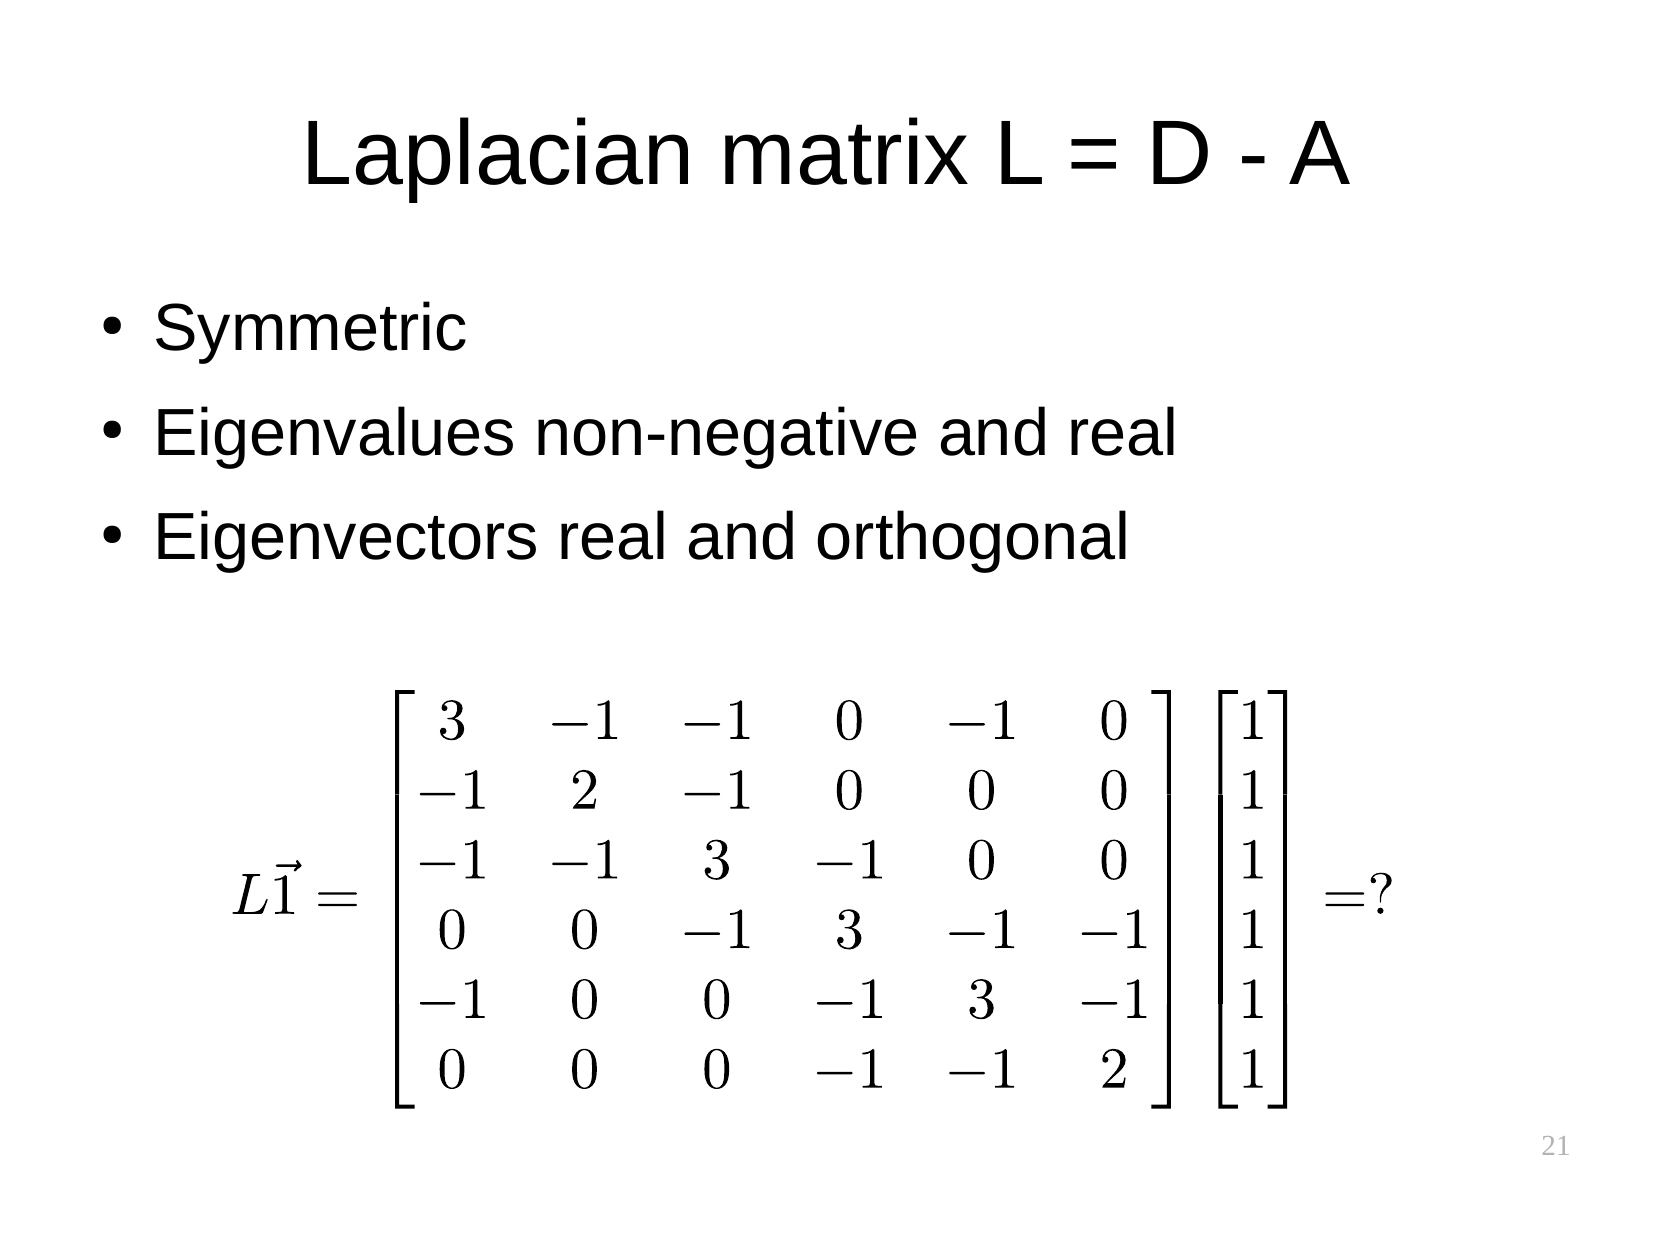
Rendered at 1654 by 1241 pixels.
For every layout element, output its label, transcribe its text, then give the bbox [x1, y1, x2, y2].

title Laplacian matrix L = D - A [82, 49, 1571, 257]
text_box [230, 690, 1396, 1109]
list Symmetric Eigenvalues non-negative and real Eigenvectors real and orthogonal [82, 290, 1571, 1010]
